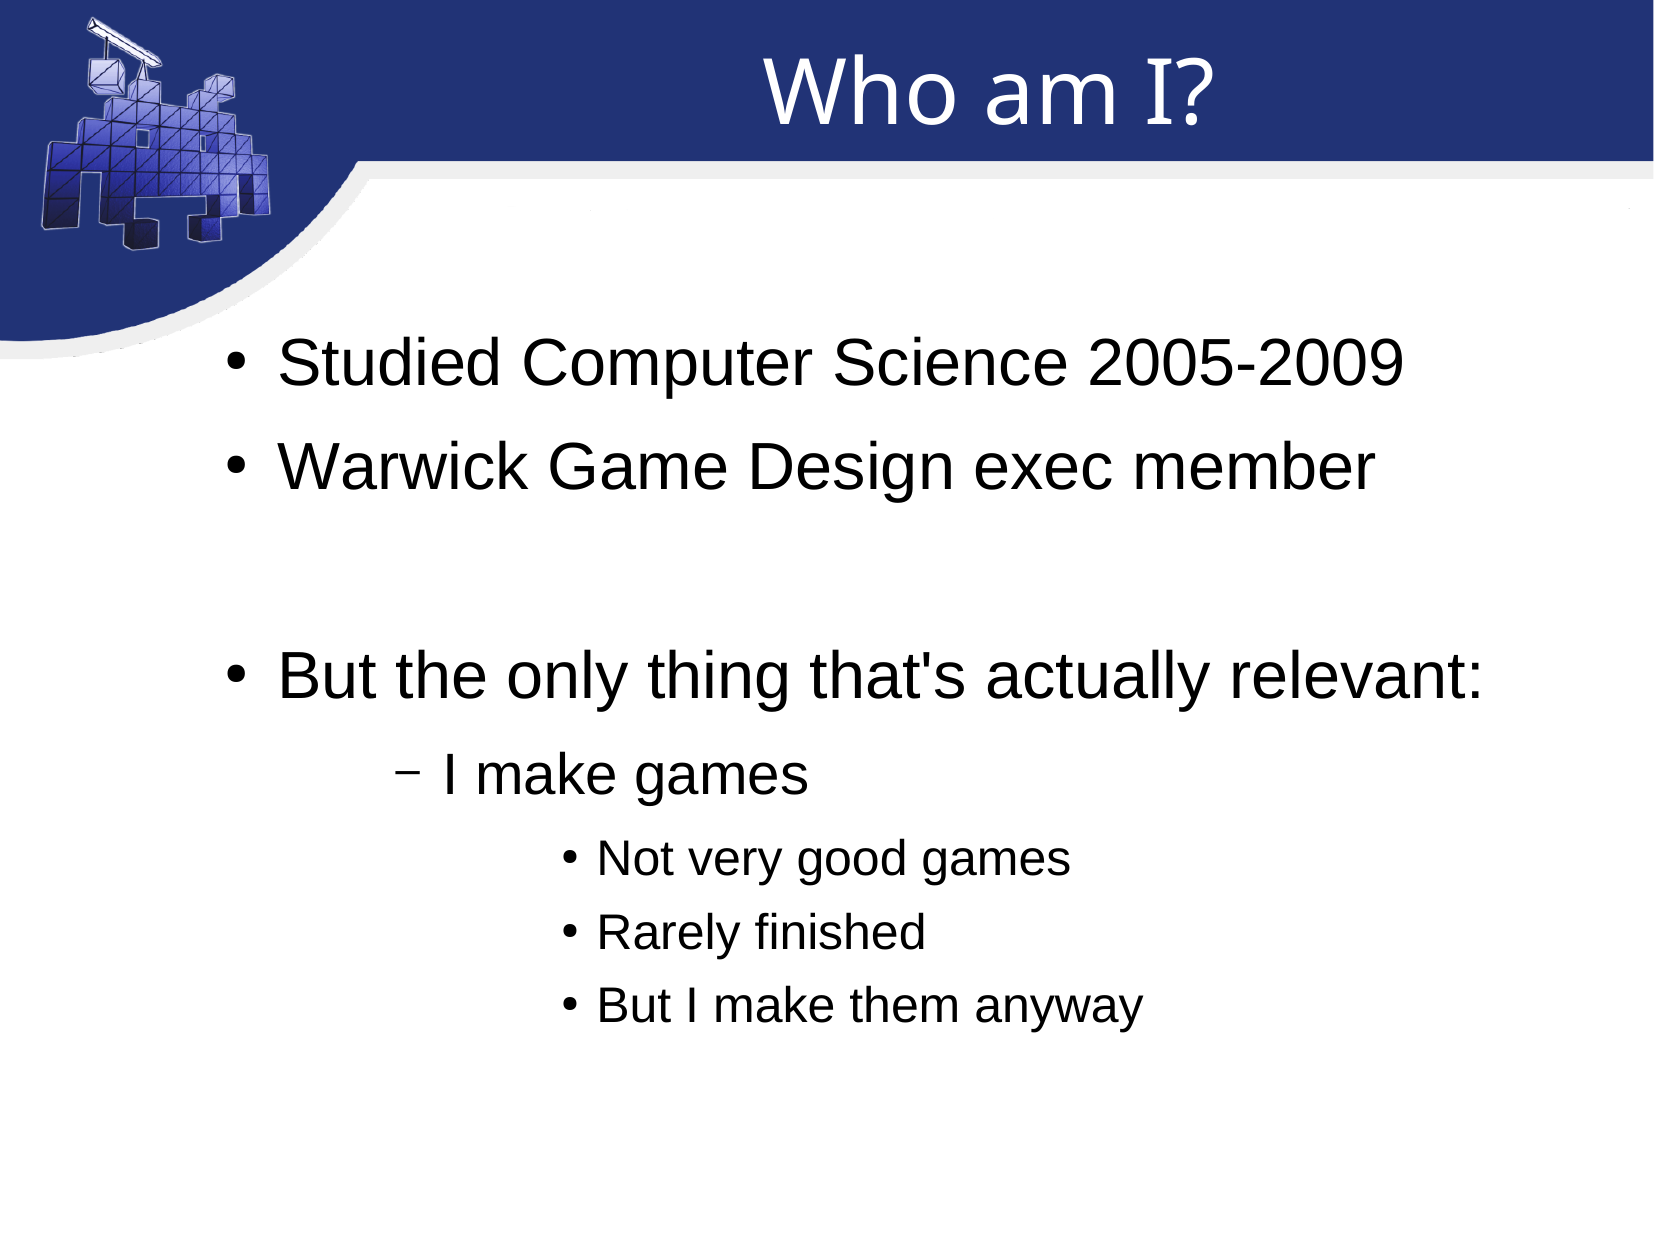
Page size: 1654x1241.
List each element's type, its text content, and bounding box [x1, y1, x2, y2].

list Studied Computer Science 2005-2009 Warwick Game Design exec member But the only thing that's actually relevant: I make games Not very good games Rarely finished But I make them anyway [206, 324, 1595, 1078]
title Who am I? [354, 29, 1625, 148]
picture [0, 0, 1654, 443]
